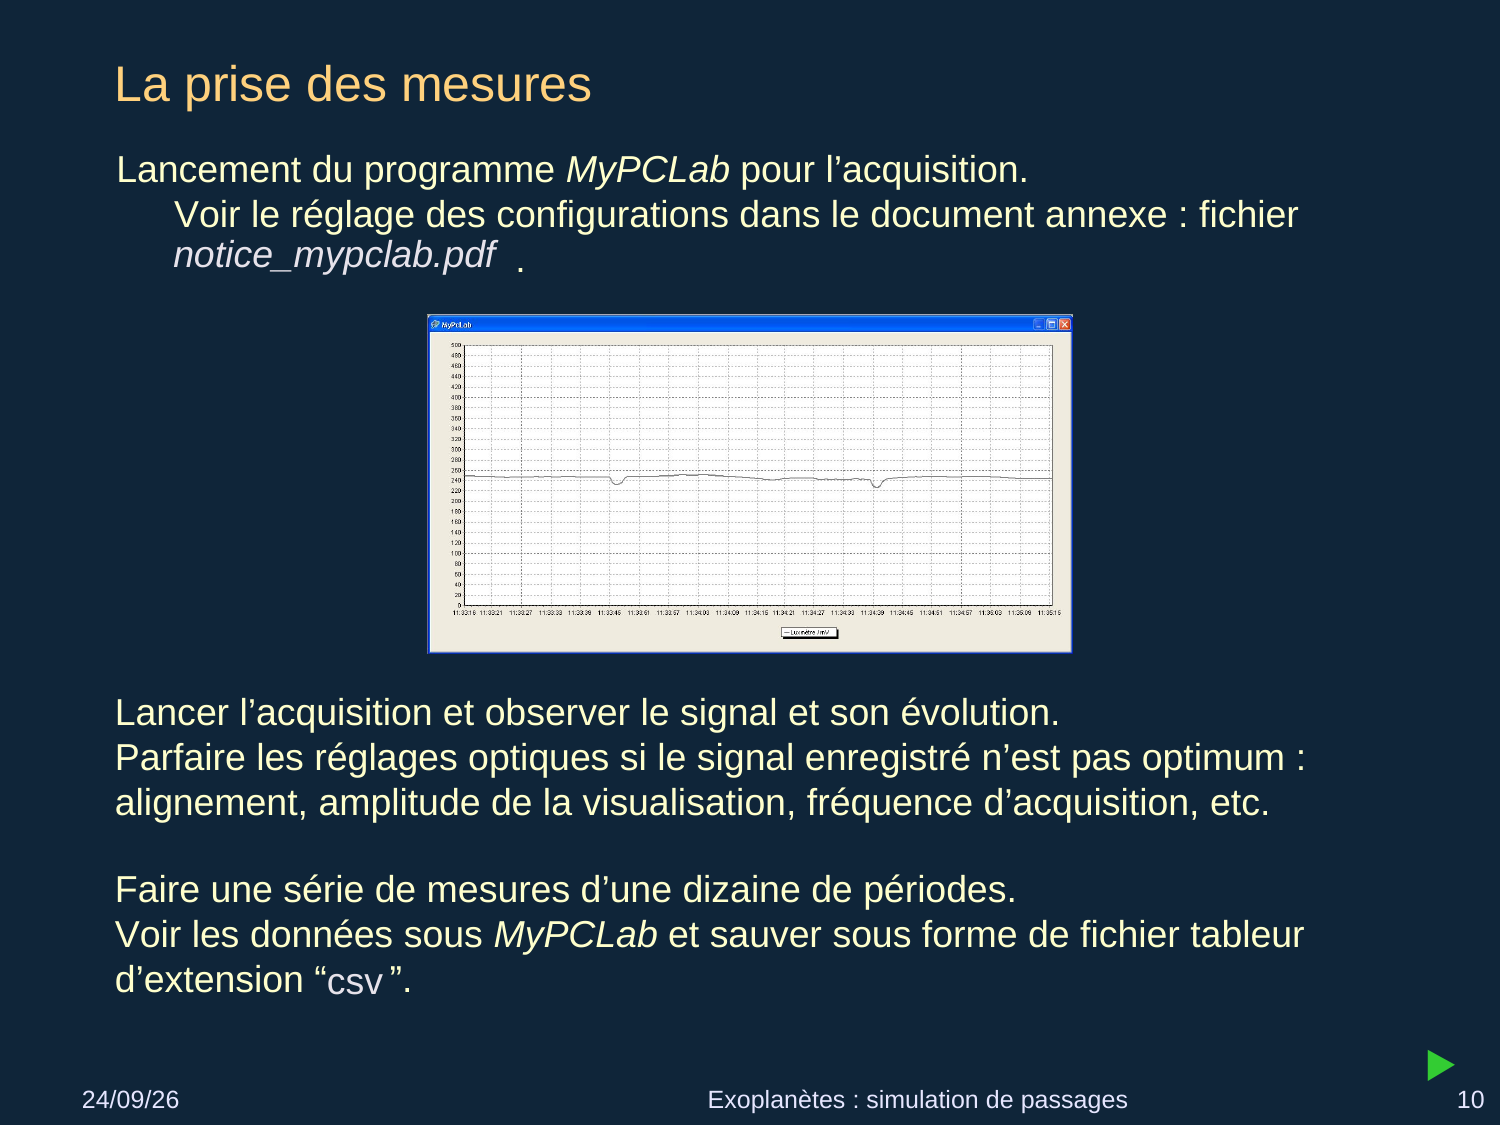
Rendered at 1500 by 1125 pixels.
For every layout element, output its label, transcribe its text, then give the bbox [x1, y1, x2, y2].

text_box La prise des mesures [100, 44, 608, 120]
text_box  [1409, 1034, 1475, 1096]
text_box csv [312, 949, 399, 1010]
text_box Lancer l’acquisition et observer le signal et son évolution. Parfaire les réglages optiques si le signal enregistré n’est pas optimum : alignement, amplitude de la visualisation, fréquence d’acquisition, etc. [100, 680, 1424, 832]
text_box Lancement du programme MyPCLab pour l’acquisition. Voir le réglage des configurations dans le document annexe : fichier . [100, 137, 1424, 288]
text_box notice_mypclab.pdf [158, 222, 511, 283]
picture [427, 314, 1073, 654]
text_box Faire une série de mesures d’une dizaine de périodes. Voir les données sous MyPCLab et sauver sous forme de fichier tableur d’extension “ ”. [100, 857, 1424, 1009]
